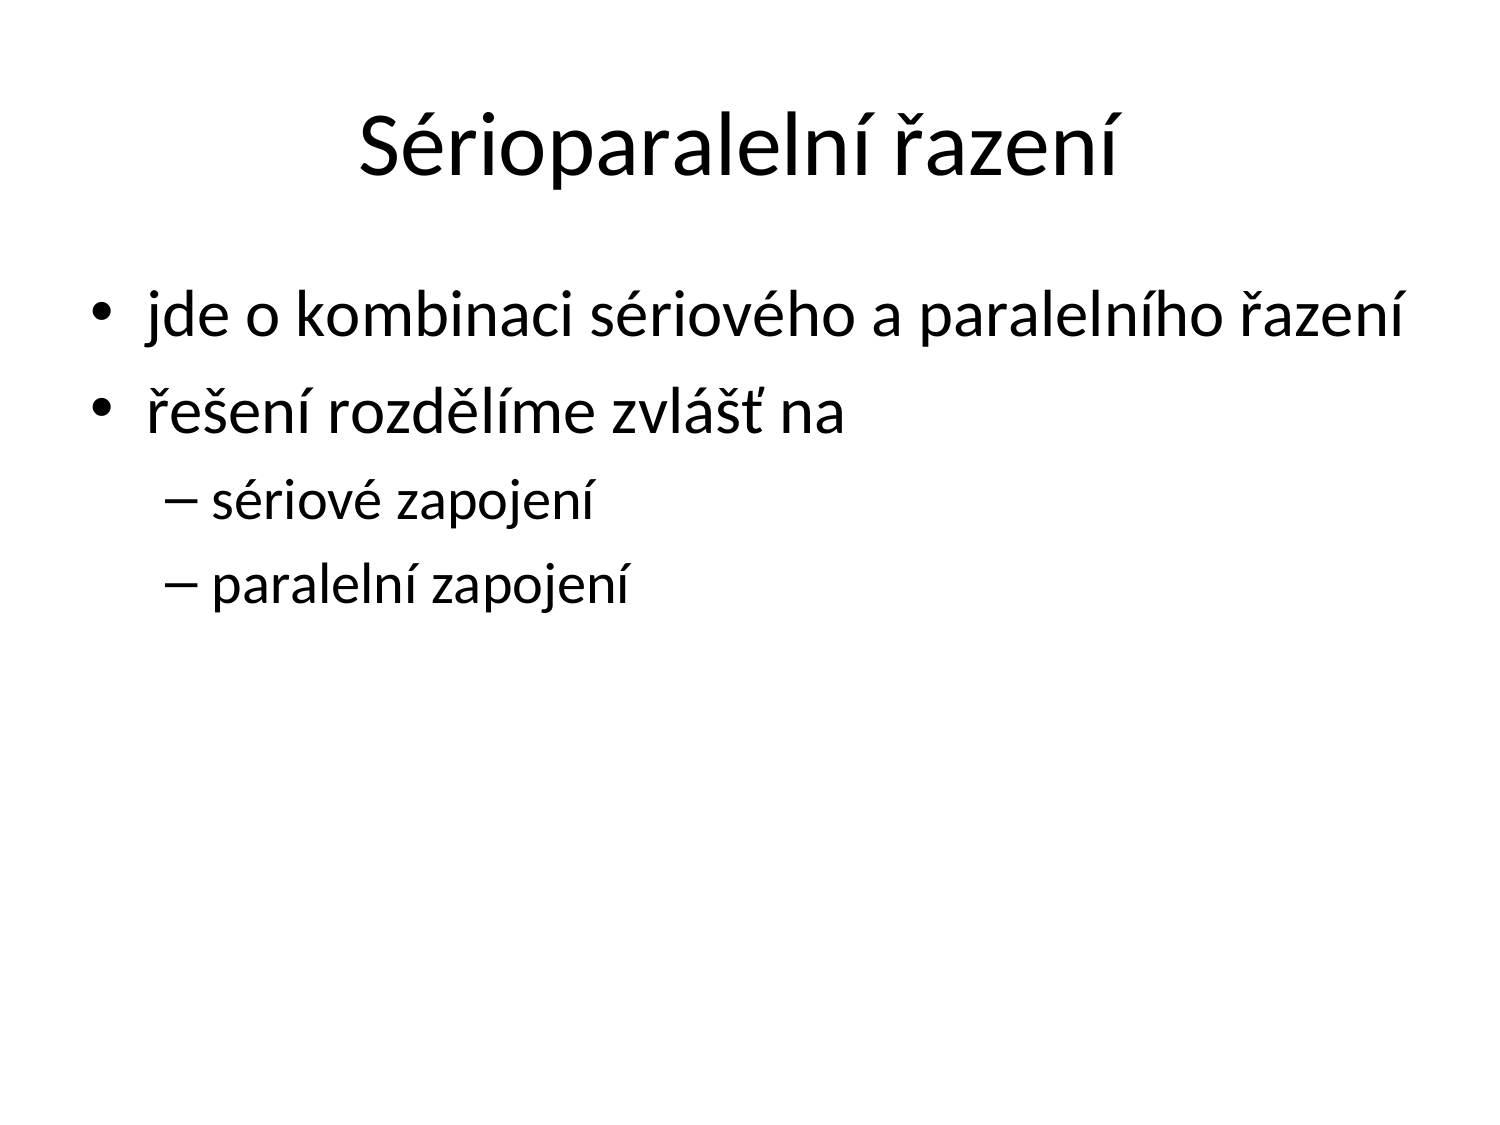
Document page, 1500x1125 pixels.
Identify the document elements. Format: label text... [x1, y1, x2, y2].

title Sérioparalelní řazení [75, 45, 1426, 233]
list jde o kombinaci sériového a paralelního řazení řešení rozdělíme zvlášť na sériové zapojení paralelní zapojení [75, 262, 1426, 1006]
